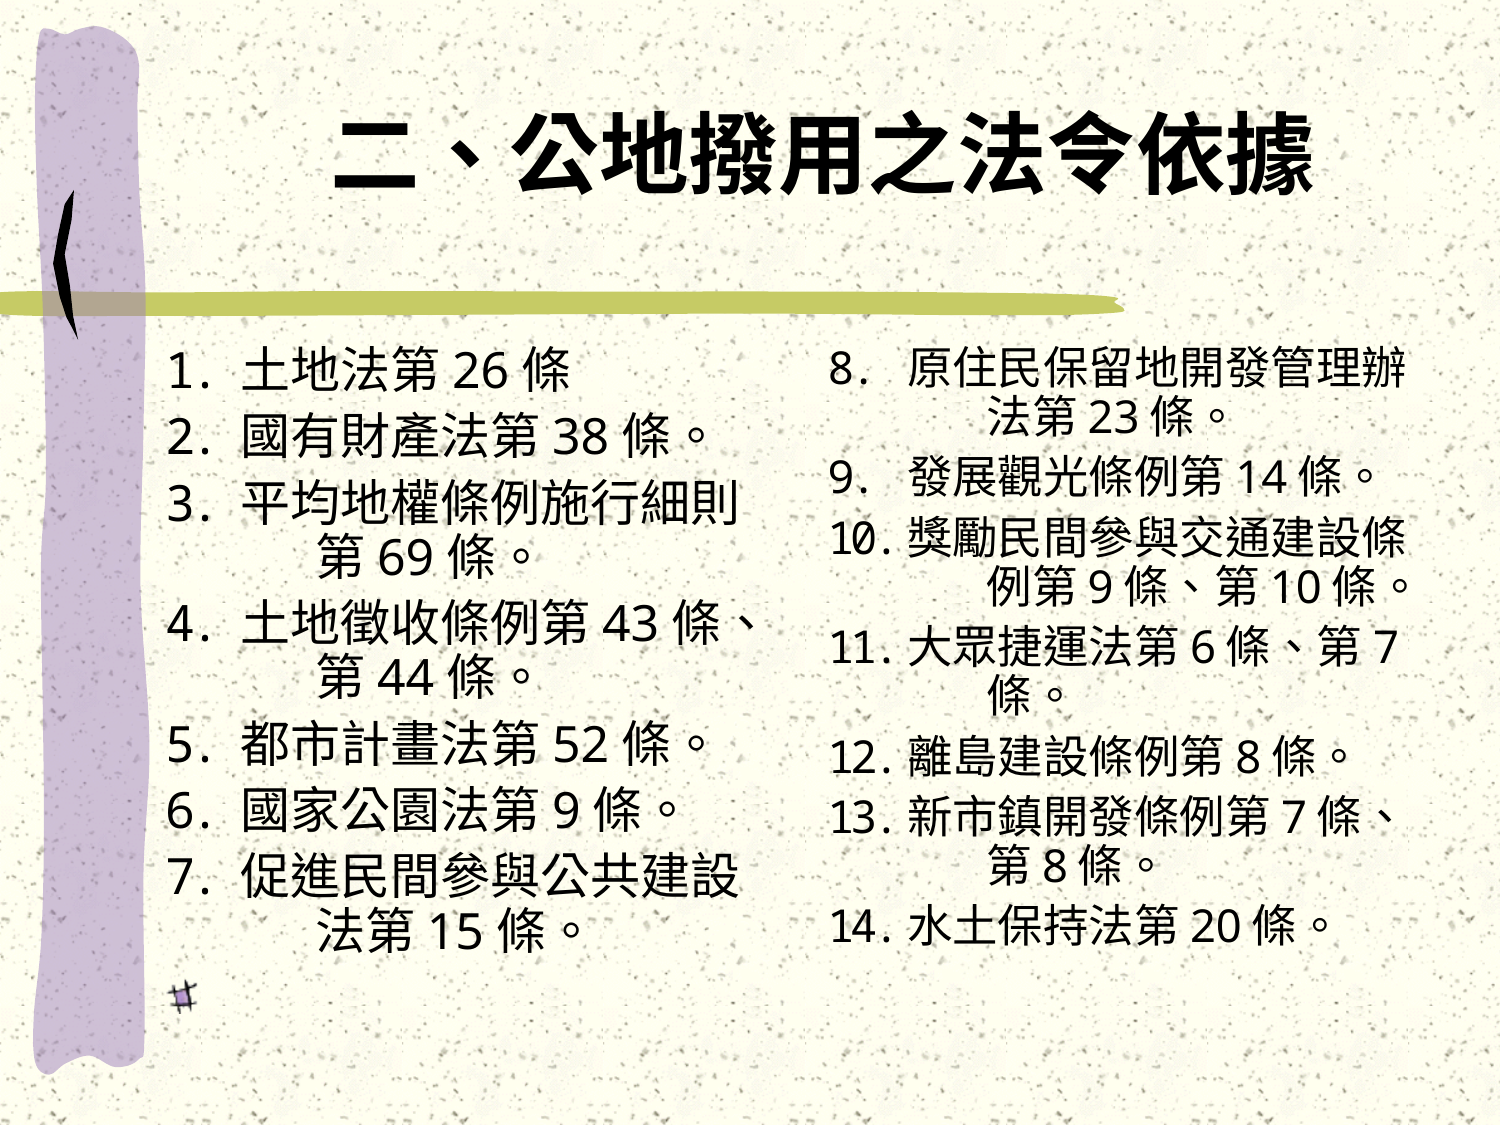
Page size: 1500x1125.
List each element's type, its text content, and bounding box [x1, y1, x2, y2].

list 土地法第26條 國有財產法第38條。 平均地權條例施行細則第69條。 土地徵收條例第43條、第44條。 都市計畫法第52條。 國家公園法第9條。 促進民間參與公共建設法第15條。 [150, 337, 775, 1013]
list 原住民保留地開發管理辦法第23條。 發展觀光條例第14條。 獎勵民間參與交通建設條例第9條、第10條。 大眾捷運法第6條、第7條。 離島建設條例第8條。 新市鎮開發條例第7條、第8條。 水土保持法第20條。 [812, 337, 1438, 1013]
title 二、公地撥用之法令依據 [84, 89, 1496, 213]
